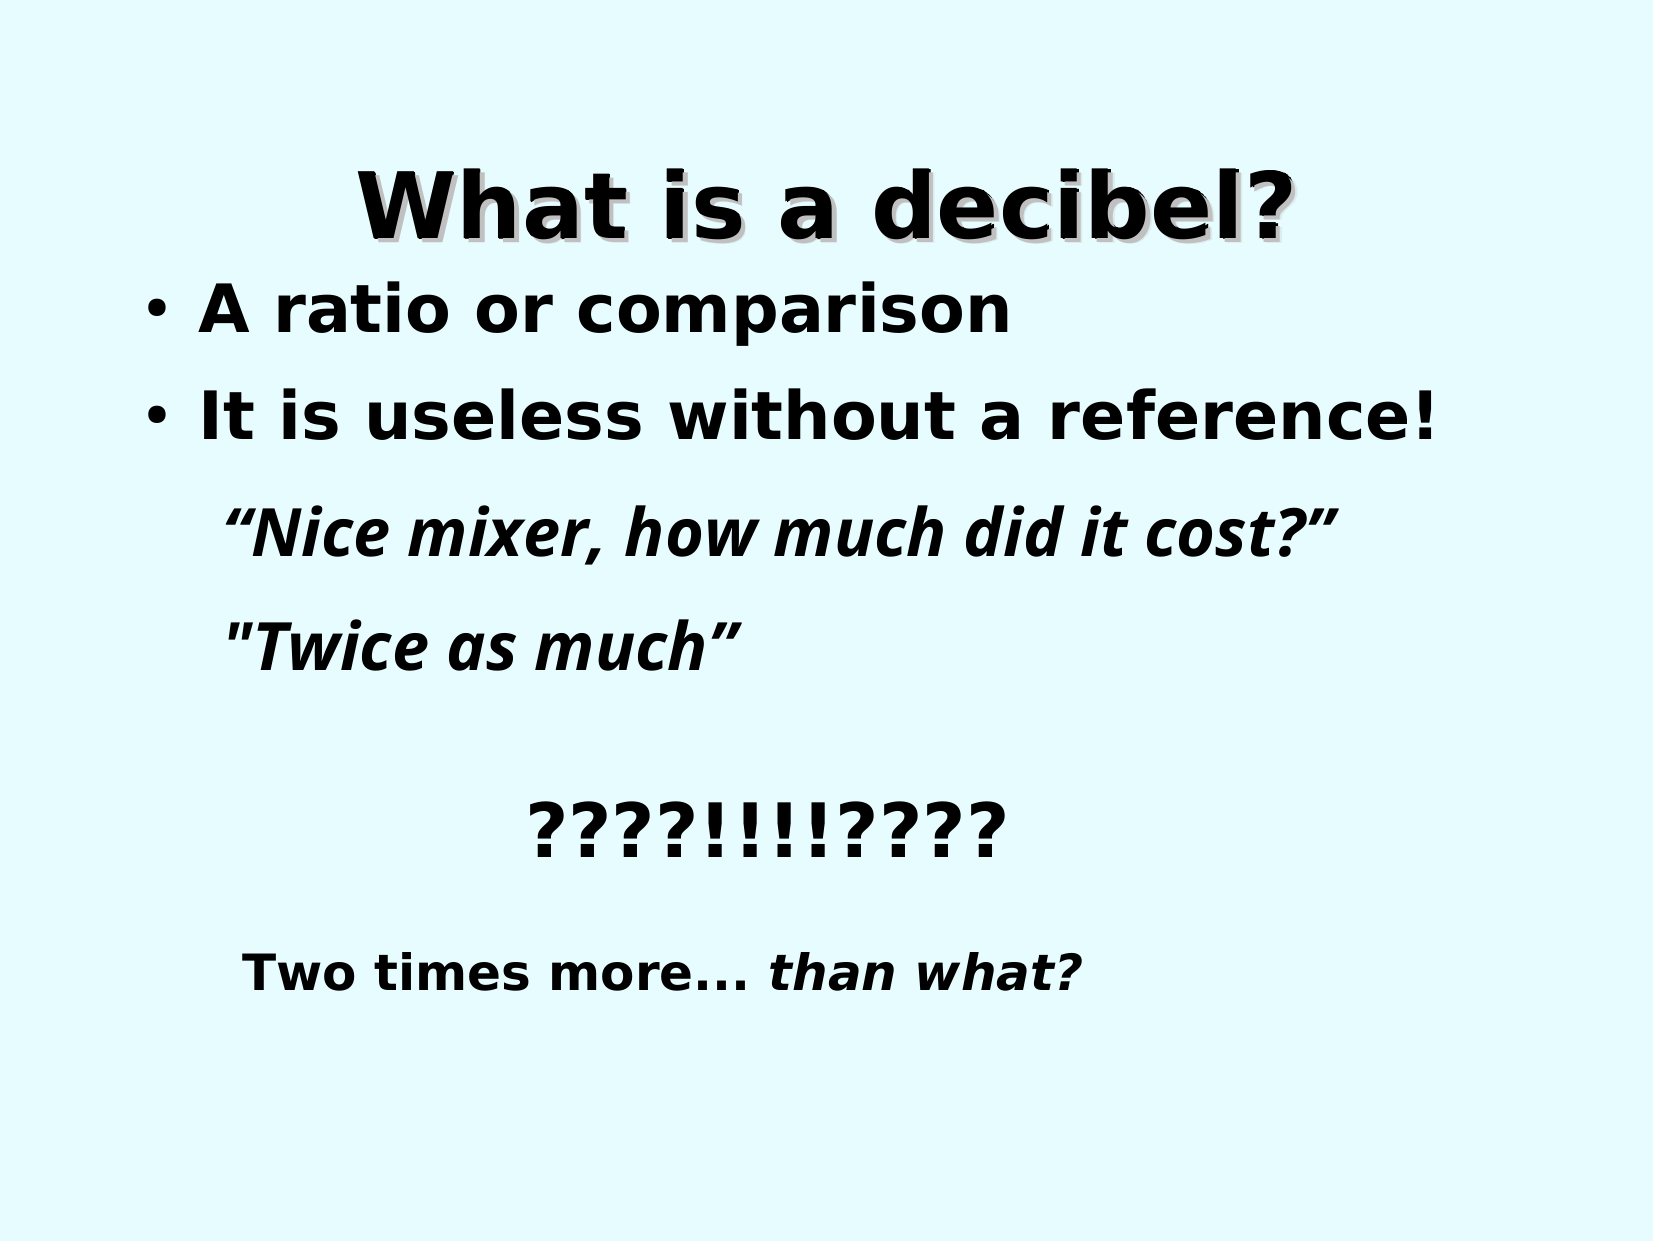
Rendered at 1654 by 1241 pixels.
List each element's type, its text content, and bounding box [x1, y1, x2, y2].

text_box Two times more... than what? [148, 944, 1179, 1003]
title What is a decibel? [121, 102, 1534, 311]
list A ratio or comparison It is useless without a reference! “Nice mixer, how much did it cost?” "Twice as much” [127, 270, 1541, 732]
text_box ????!!!!???? [525, 787, 1011, 876]
